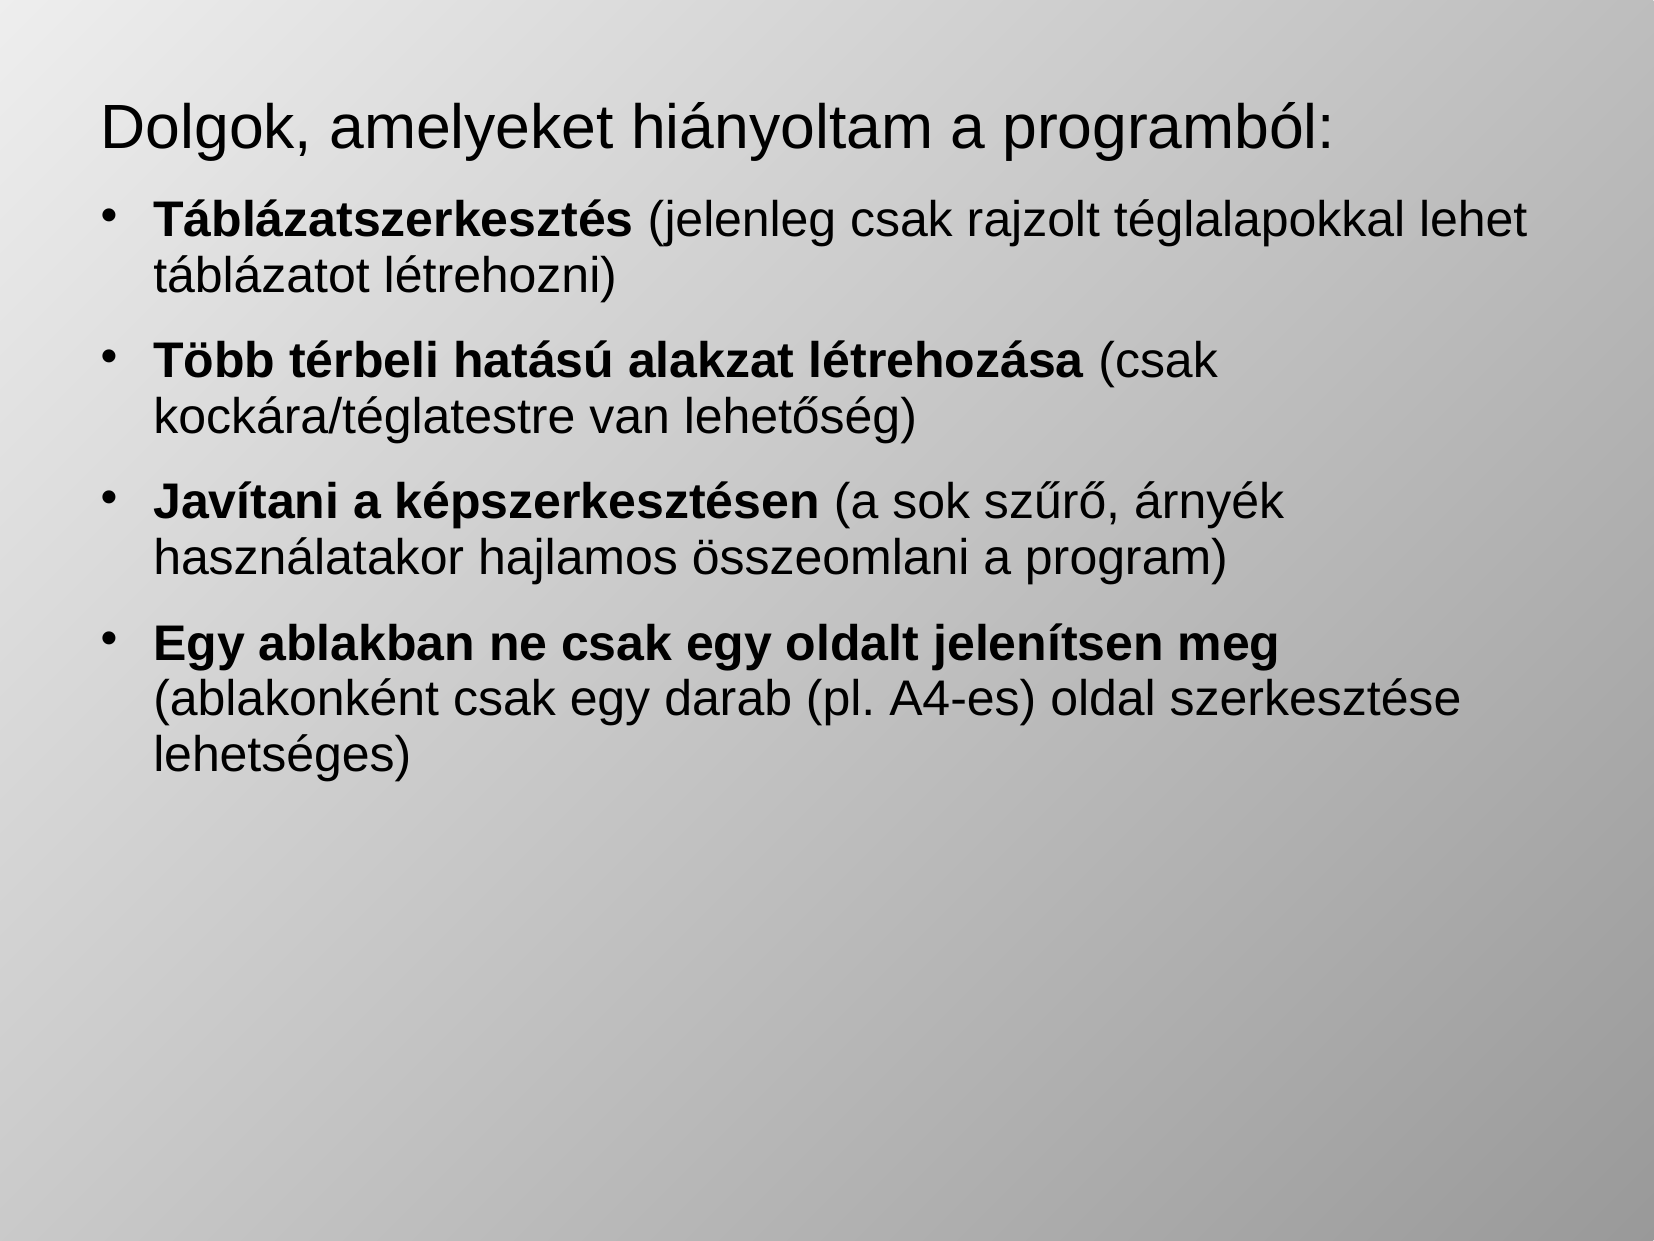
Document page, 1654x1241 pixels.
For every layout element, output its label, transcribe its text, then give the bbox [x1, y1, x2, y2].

list Dolgok, amelyeket hiányoltam a programból: Táblázatszerkesztés (jelenleg csak rajzolt téglalapokkal lehet táblázatot létrehozni) Több térbeli hatású alakzat létrehozása (csak kockára/téglatestre van lehetőség) Javítani a képszerkesztésen (a sok szűrő, árnyék használatakor hajlamos összeomlani a program) Egy ablakban ne csak egy oldalt jelenítsen meg (ablakonként csak egy darab (pl. A4-es) oldal szerkesztése lehetséges) [82, 88, 1571, 1109]
